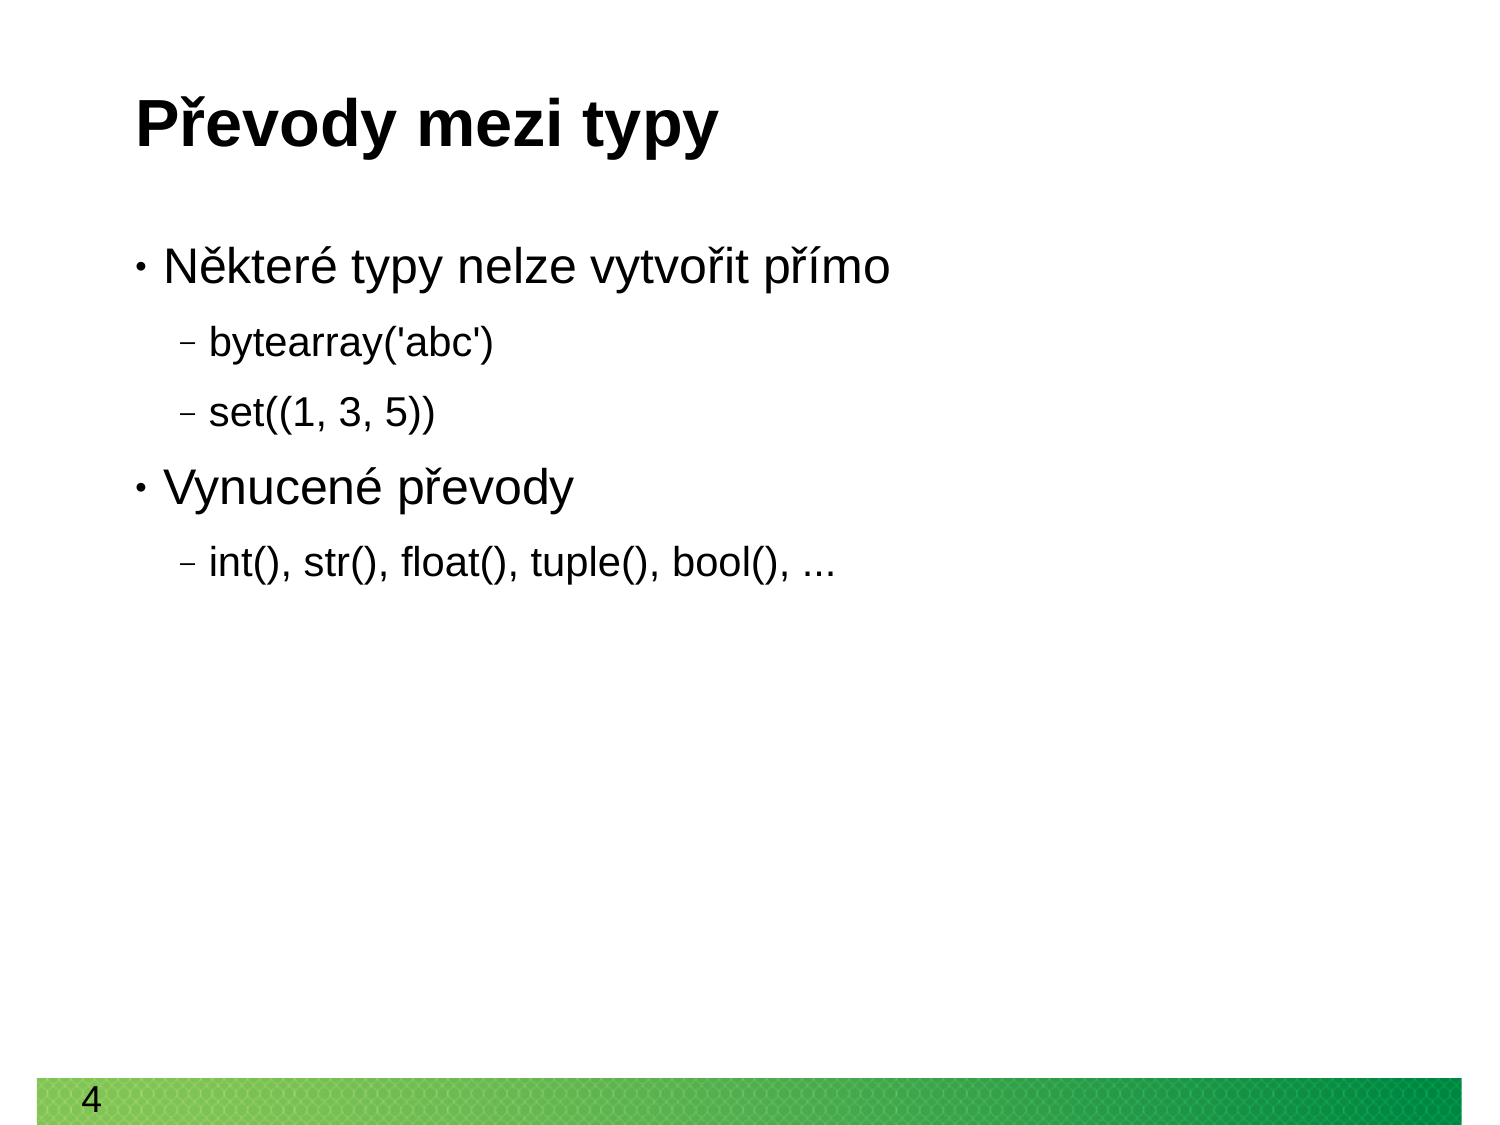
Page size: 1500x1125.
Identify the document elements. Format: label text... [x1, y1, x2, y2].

title Převody mezi typy [135, 41, 1372, 204]
list Některé typy nelze vytvořit přímo bytearray('abc') set((1, 3, 5)) Vynucené převody int(), str(), float(), tuple(), bool(), ... [135, 238, 1372, 982]
picture [36, 1078, 1462, 1125]
